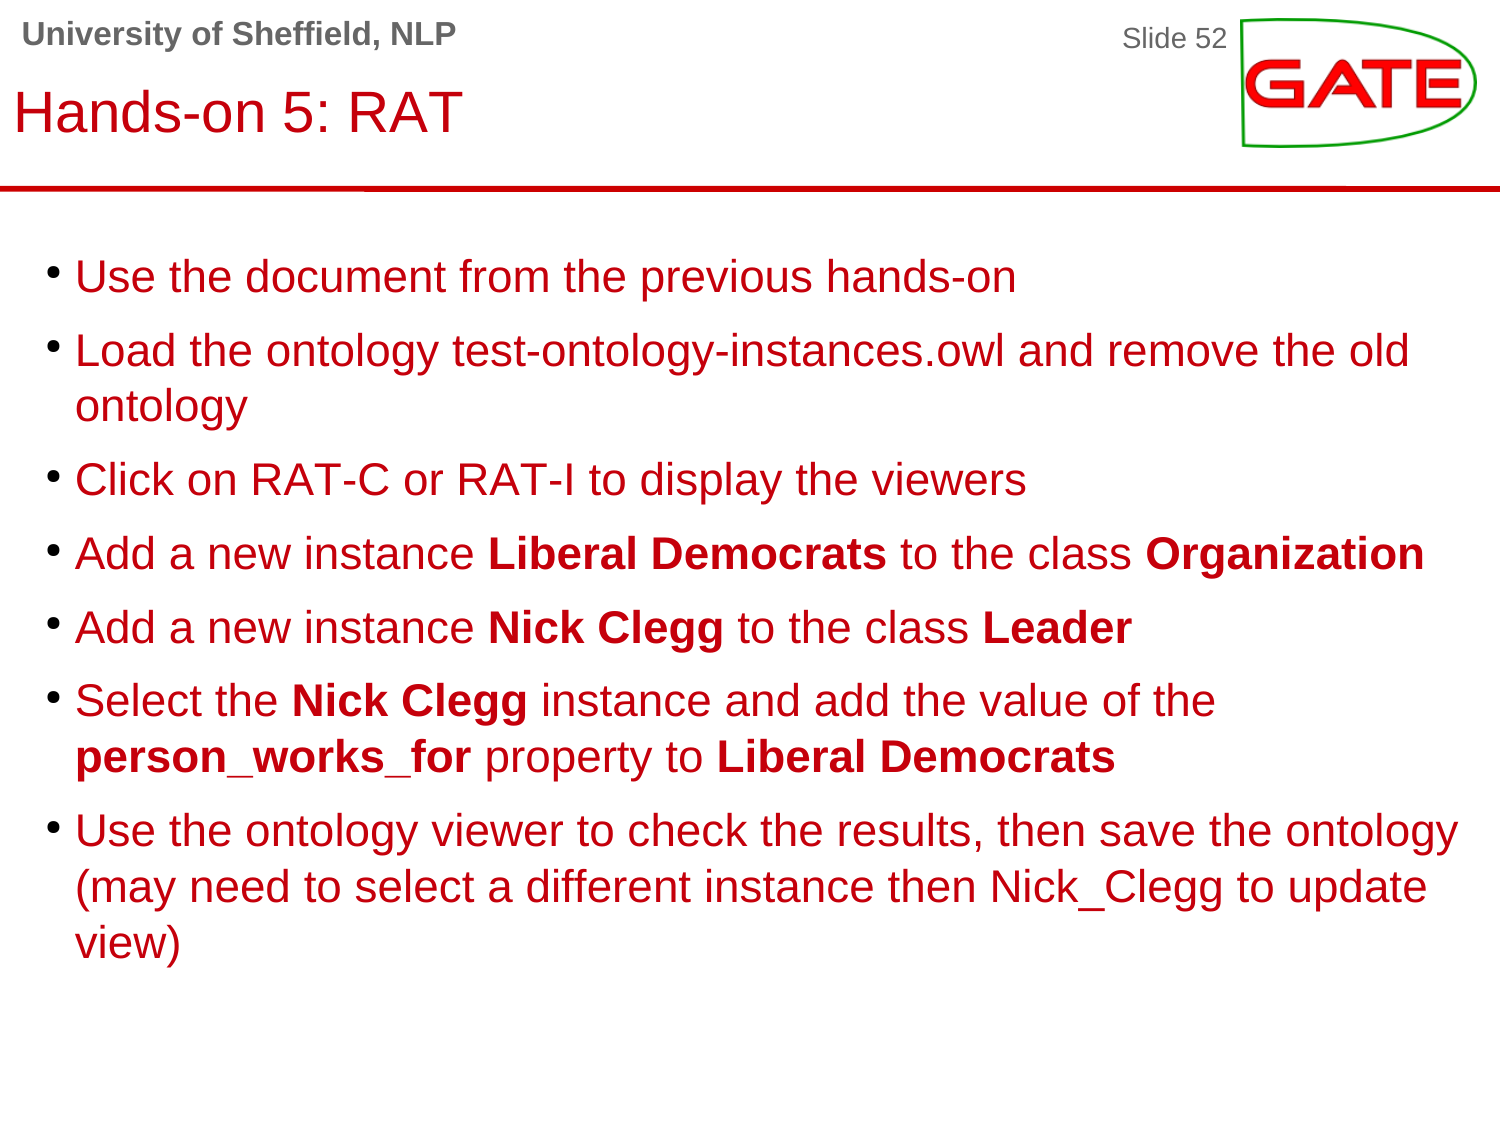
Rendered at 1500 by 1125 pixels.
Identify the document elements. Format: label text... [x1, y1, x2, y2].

title Hands-on 5: RAT [14, 24, 1253, 202]
picture [1240, 18, 1477, 148]
list Use the document from the previous hands-on Load the ontology test-ontology-instances.owl and remove the old ontology Click on RAT-C or RAT-I to display the viewers Add a new instance Liberal Democrats to the class Organization Add a new instance Nick Clegg to the class Leader Select the Nick Clegg instance and add the value of the person_works_for property to Liberal Democrats Use the ontology viewer to check the results, then save the ontology (may need to select a different instance then Nick_Clegg to update view) [45, 245, 1477, 1093]
